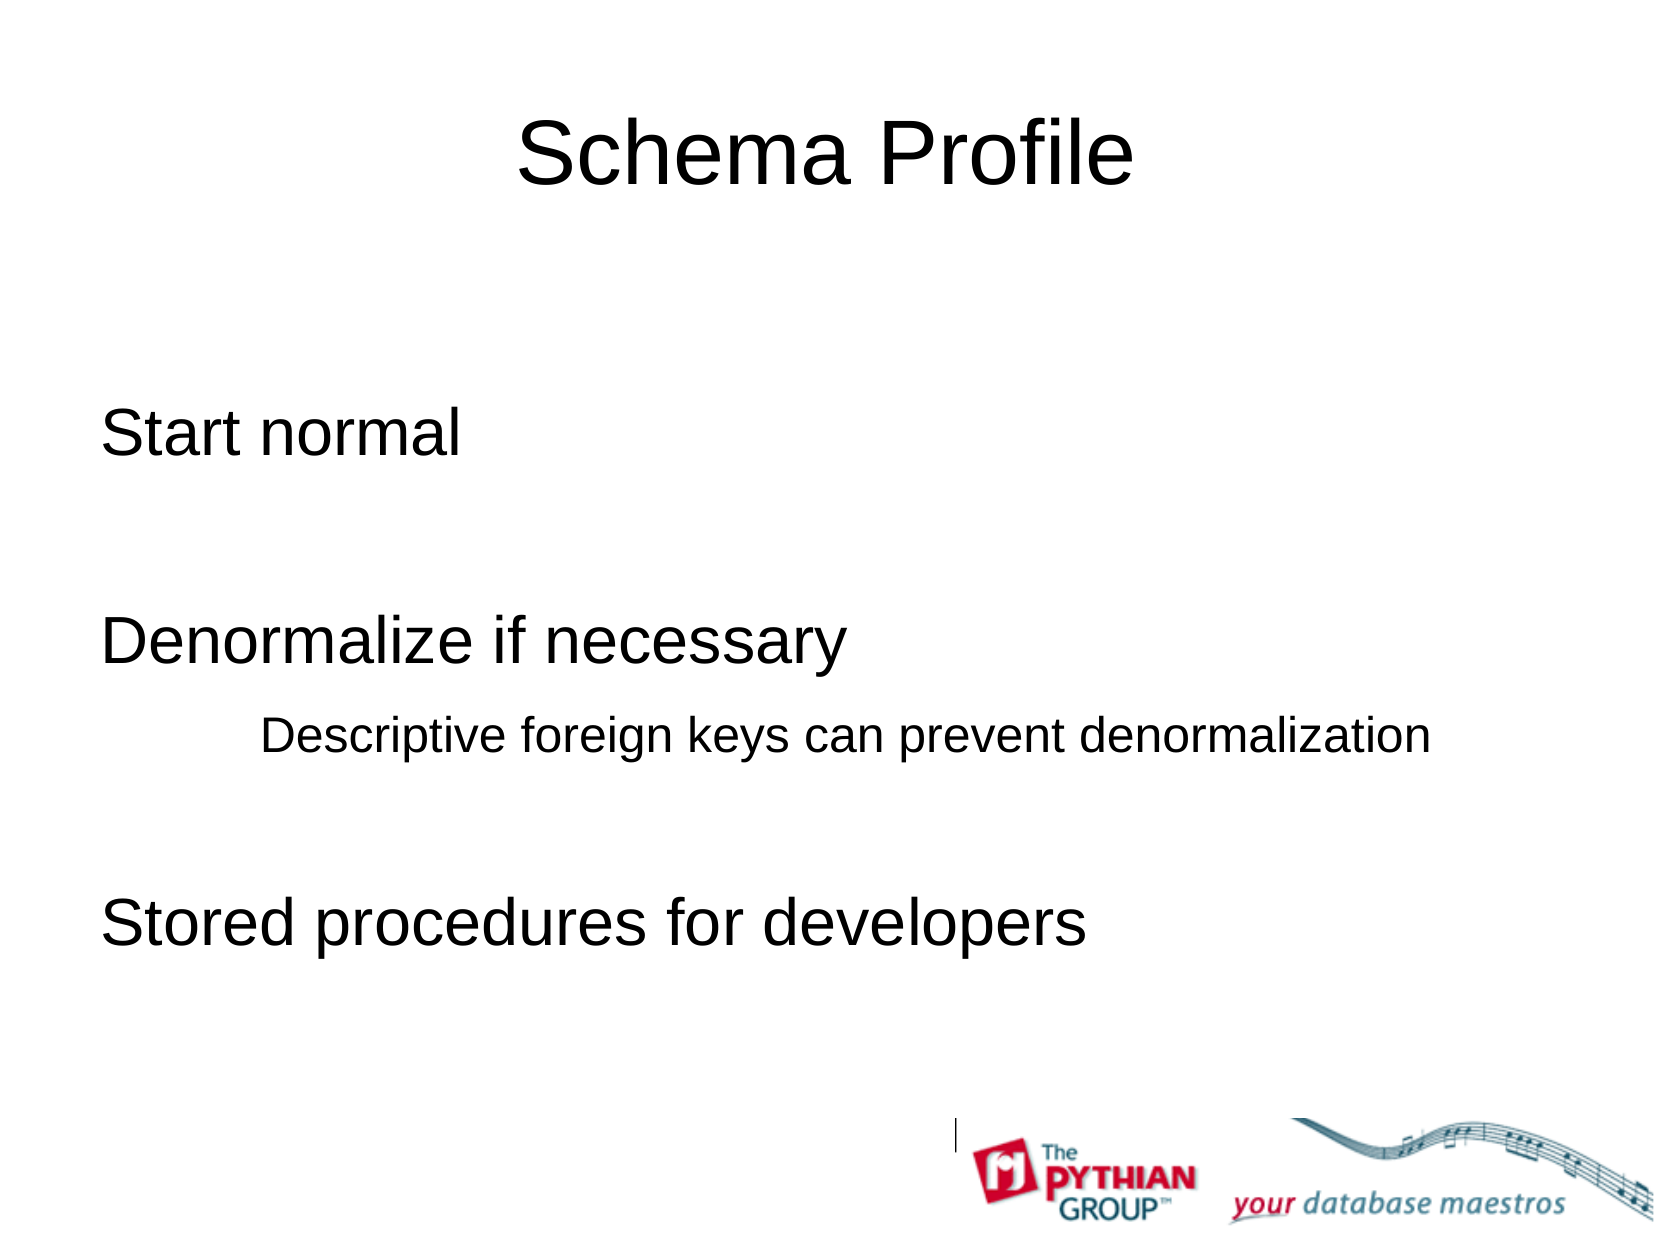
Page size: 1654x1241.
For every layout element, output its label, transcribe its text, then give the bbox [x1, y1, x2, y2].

title Schema Profile [82, 49, 1571, 257]
picture [955, 1118, 1654, 1241]
list Start normal Denormalize if necessary Descriptive foreign keys can prevent denormalization Stored procedures for developers [82, 290, 1571, 1094]
